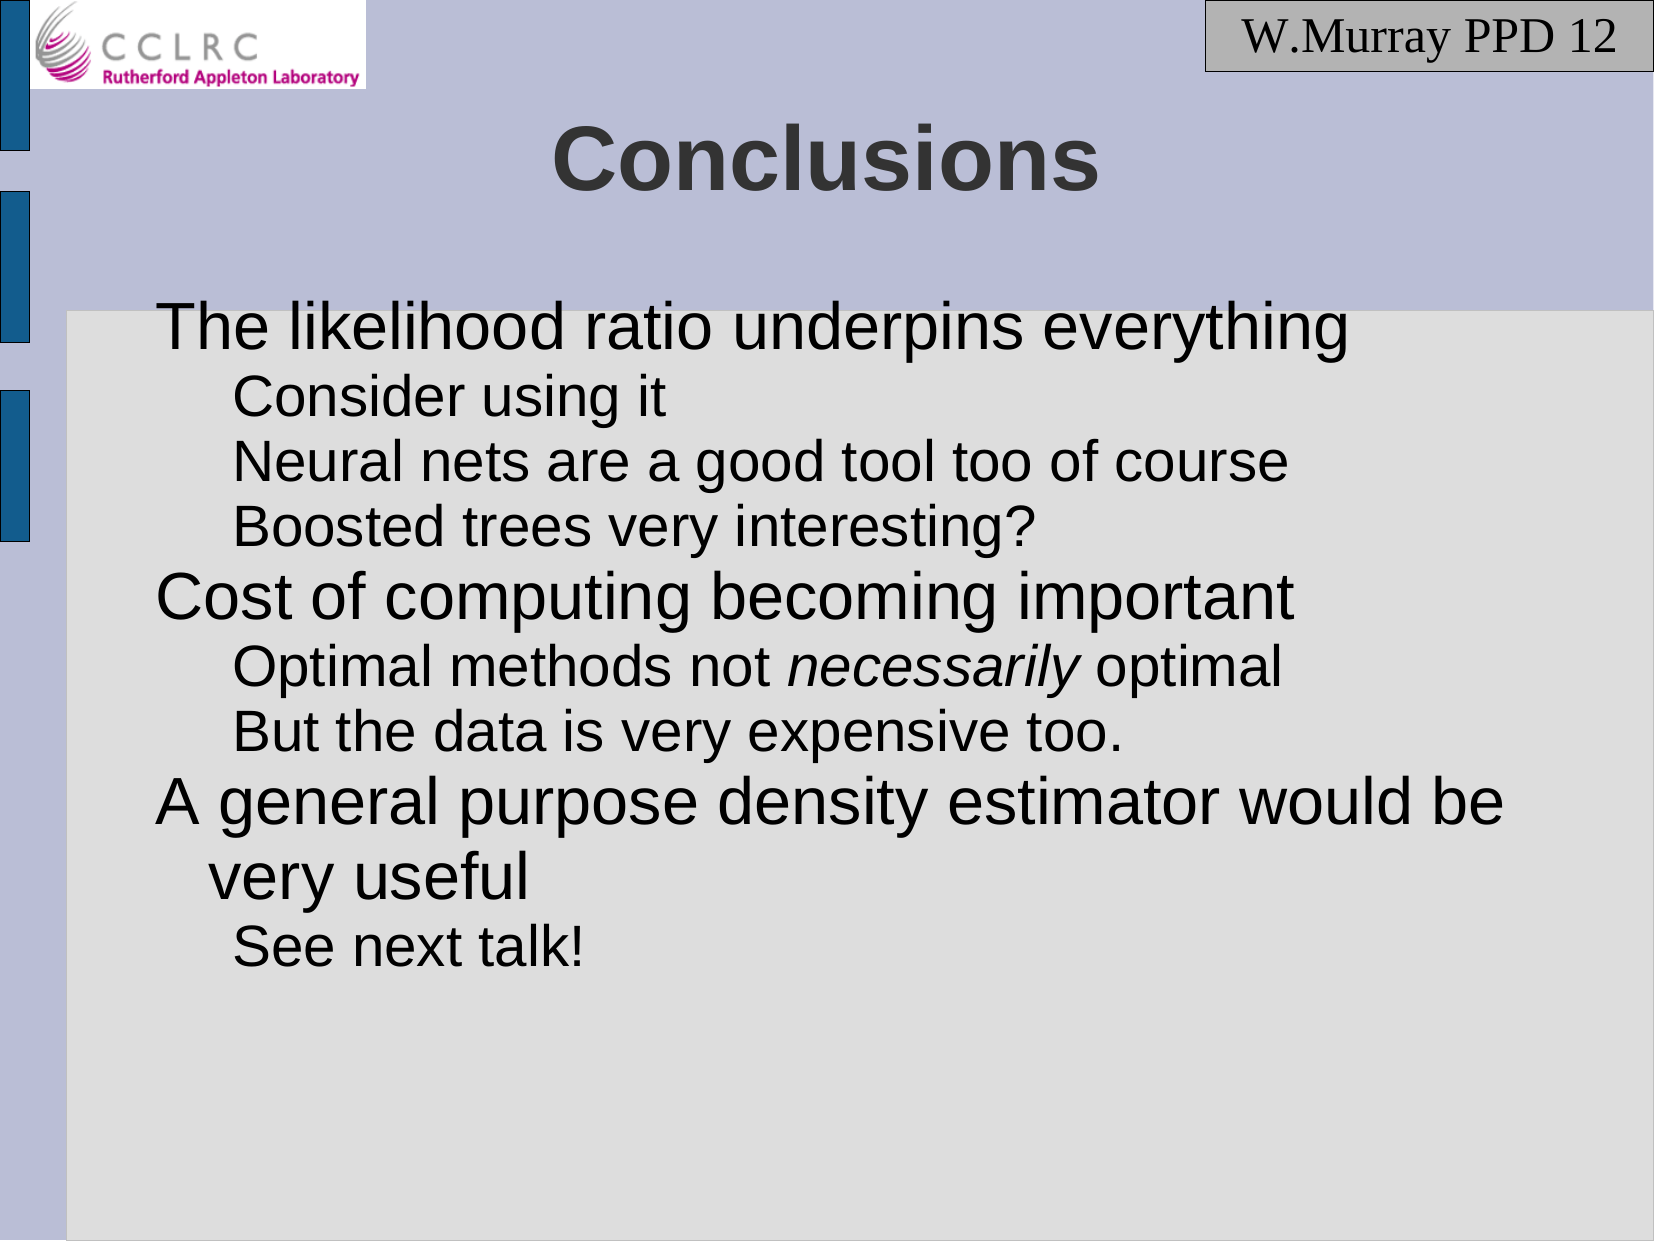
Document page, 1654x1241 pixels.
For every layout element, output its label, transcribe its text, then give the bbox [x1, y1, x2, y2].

list The likelihood ratio underpins everything Consider using it Neural nets are a good tool too of course Boosted trees very interesting? Cost of computing becoming important Optimal methods not necessarily optimal But the data is very expensive too. A general purpose density estimator would be very useful See next talk! [137, 289, 1544, 1103]
picture [30, 0, 366, 89]
title Conclusions [124, 55, 1530, 262]
